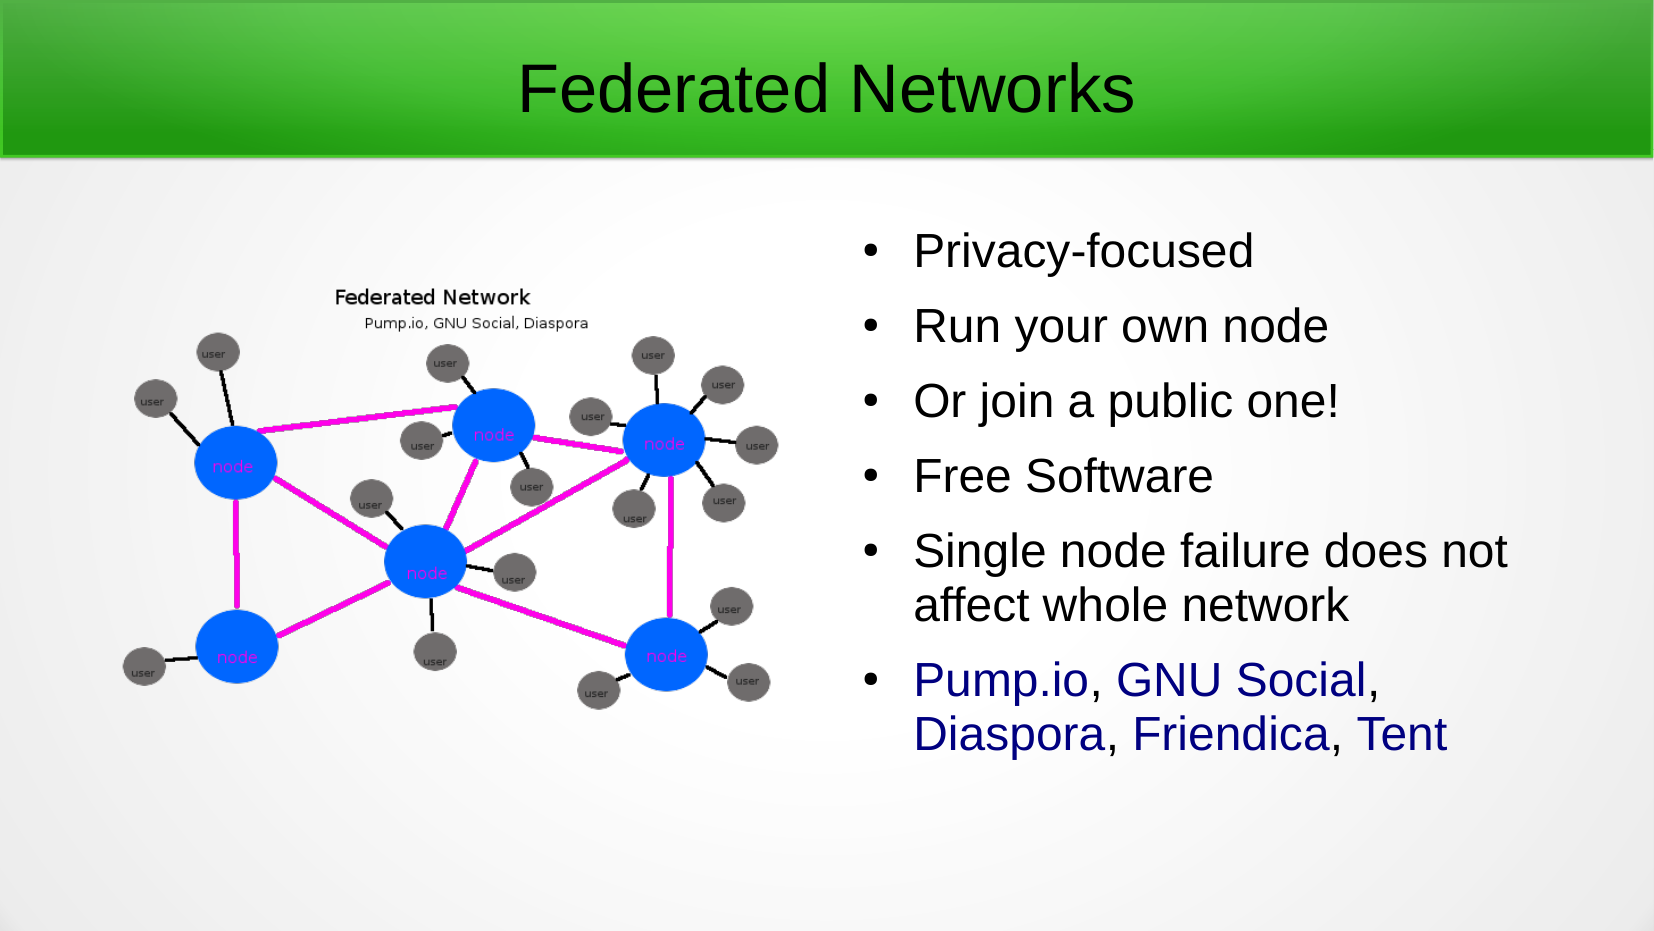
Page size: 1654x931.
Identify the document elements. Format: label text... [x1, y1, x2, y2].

picture [82, 267, 809, 722]
title Federated Networks [82, 35, 1571, 142]
list Privacy-focused Run your own node Or join a public one! Free Software Single node failure does not affect whole network Pump.io, GNU Social, Diaspora, Friendica, Tent [845, 224, 1572, 764]
